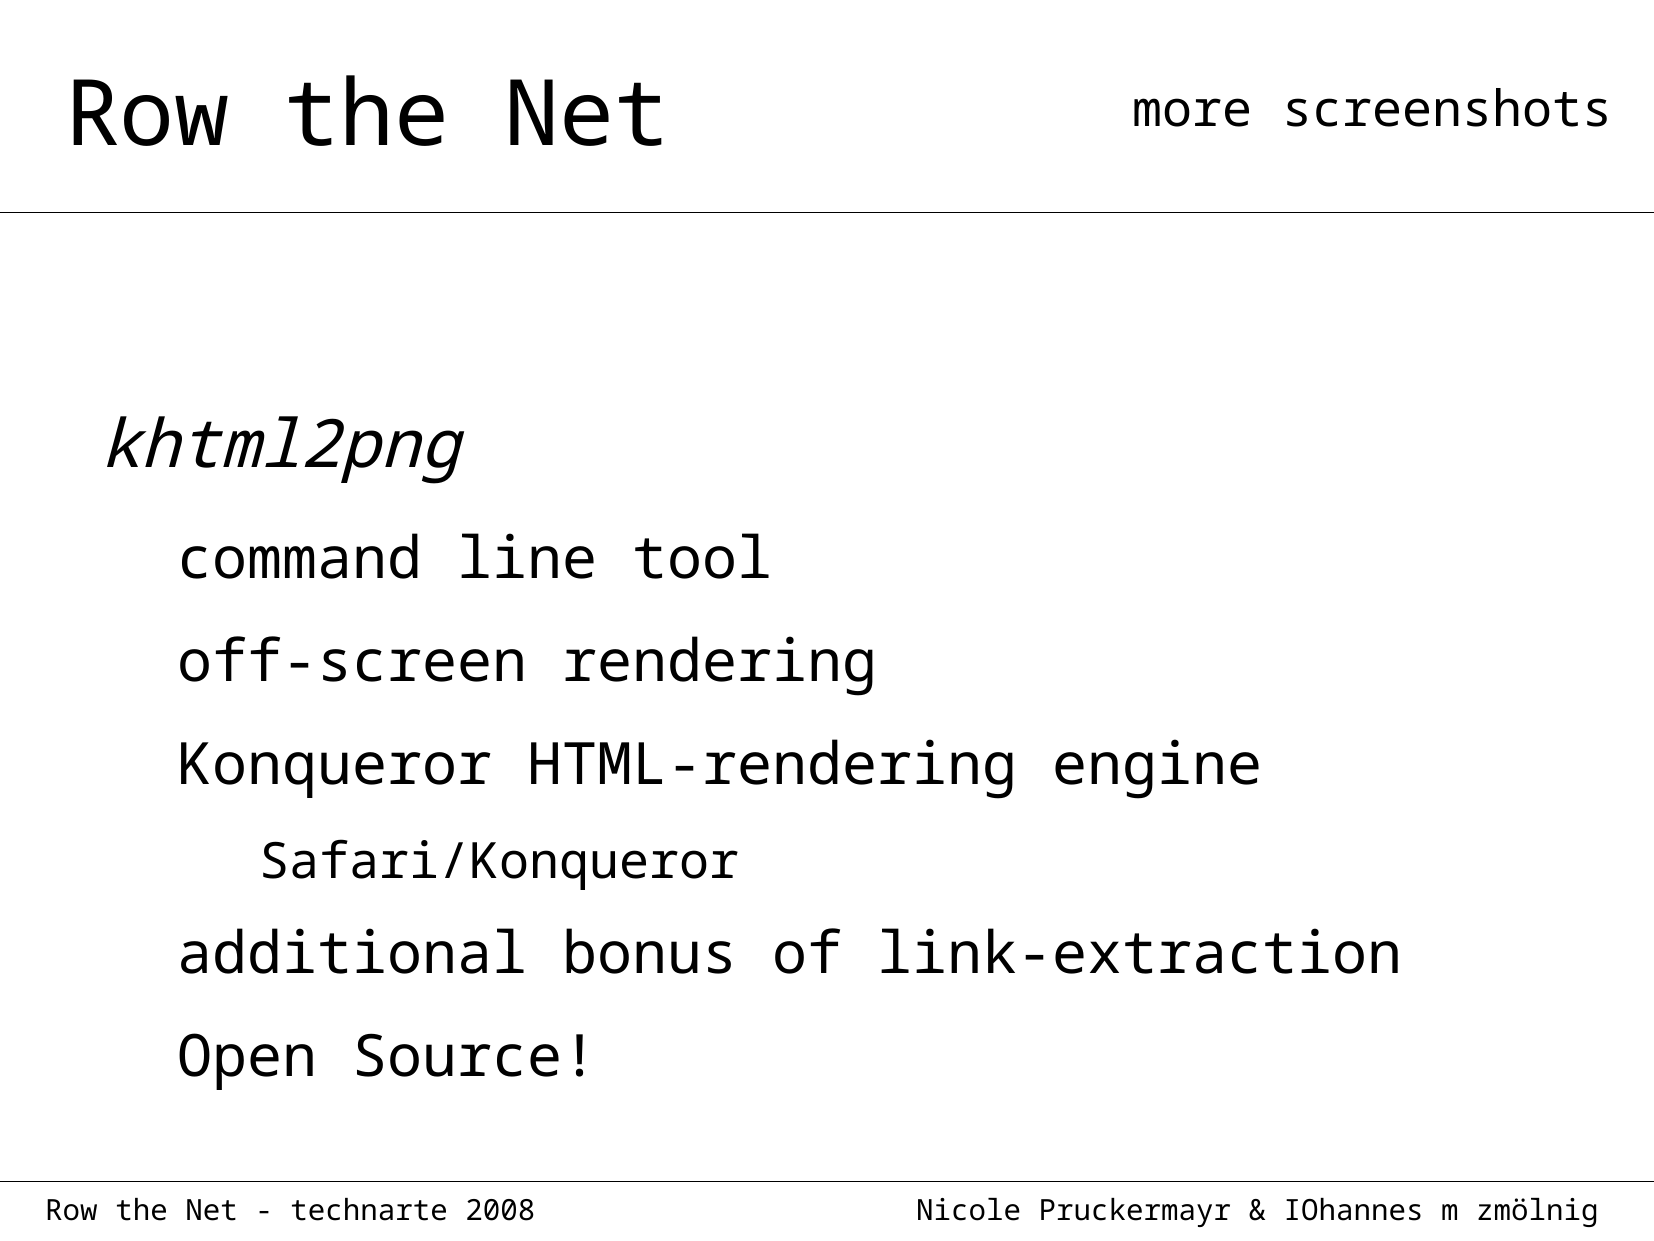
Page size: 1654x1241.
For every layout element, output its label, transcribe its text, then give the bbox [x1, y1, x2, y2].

title more screenshots [750, 73, 1613, 142]
list khtml2png command line tool off-screen rendering Konqueror HTML-rendering engine Safari/Konqueror additional bonus of link-extraction Open Source! [82, 396, 1571, 1201]
